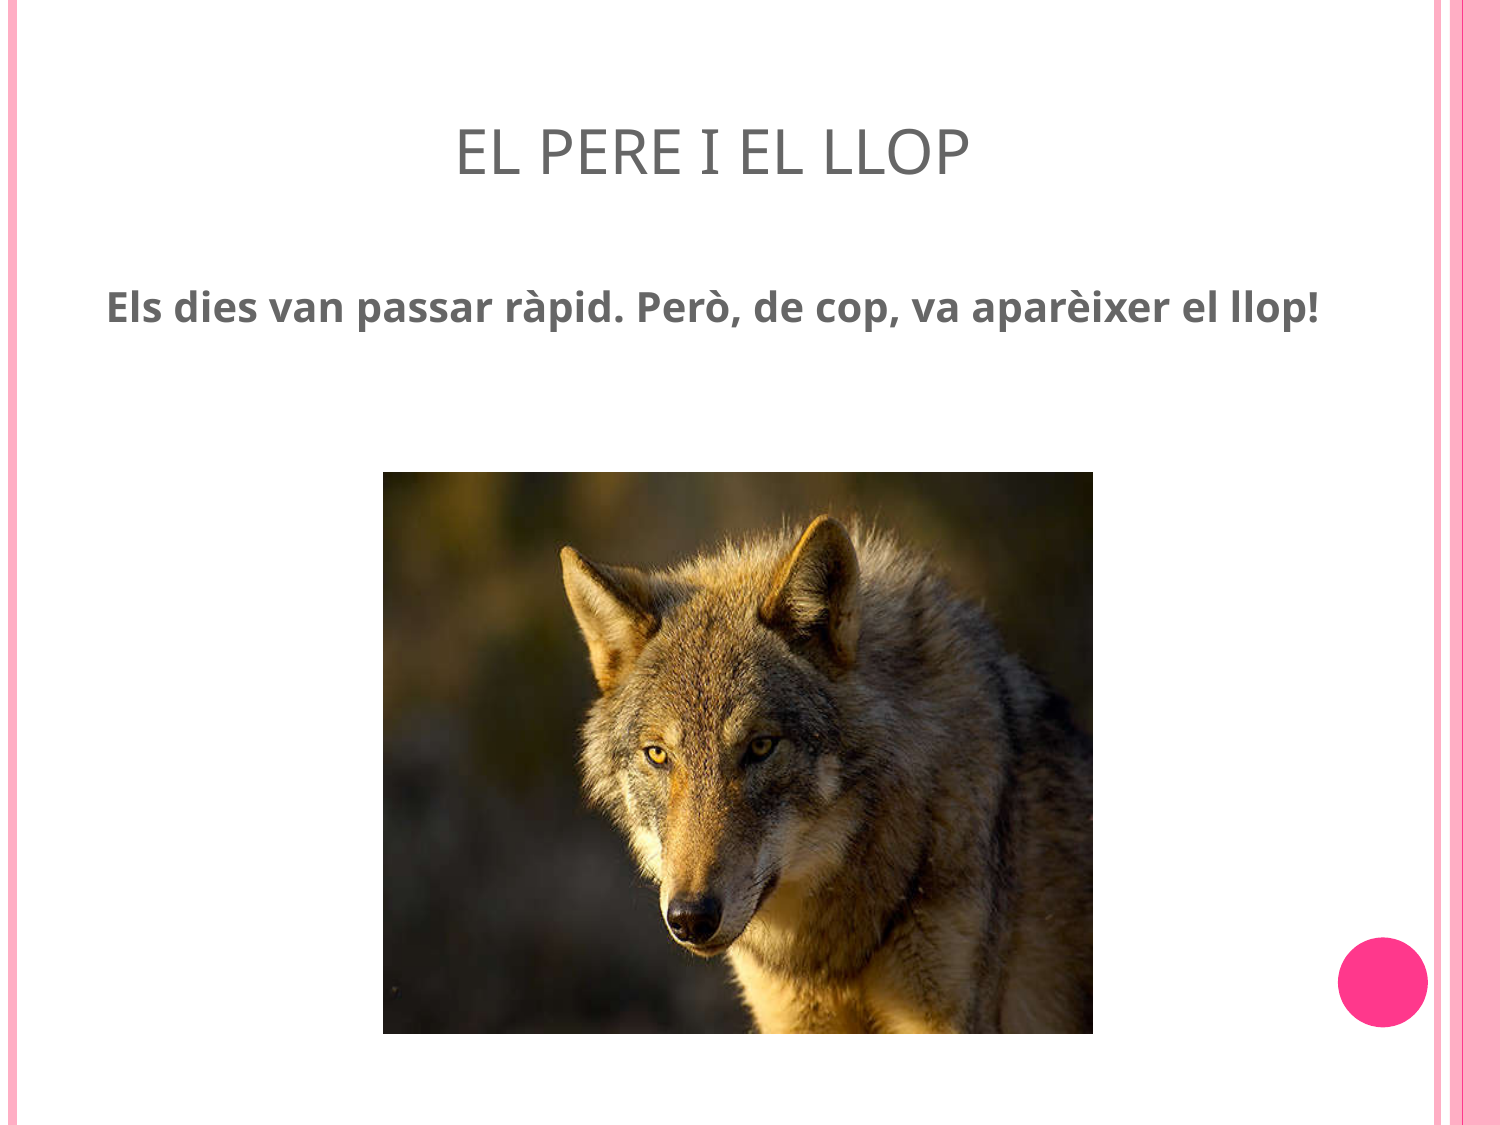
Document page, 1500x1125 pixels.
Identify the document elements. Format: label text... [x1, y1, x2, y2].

subtitle EL PERE I EL LLOP Els dies van passar ràpid. Però, de cop, va aparèixer el llop! [37, 0, 1388, 443]
picture [383, 472, 1093, 1034]
